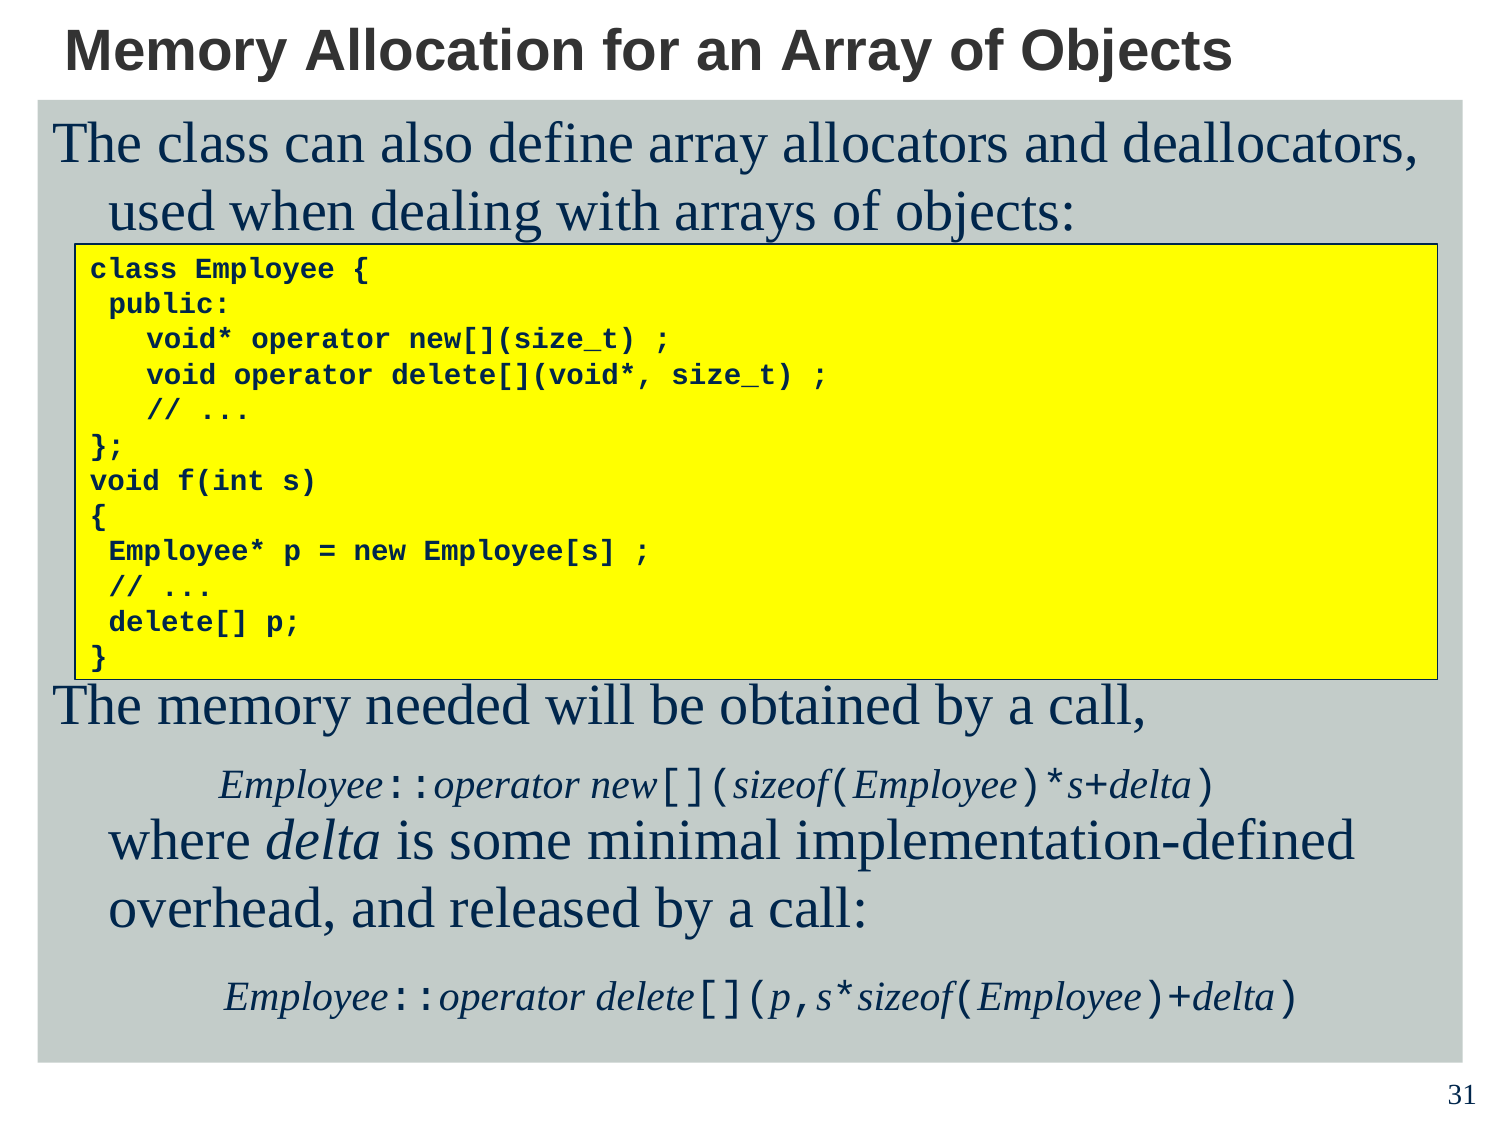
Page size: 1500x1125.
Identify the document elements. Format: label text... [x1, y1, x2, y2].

text_box Employee::operator delete[](p,s*sizeof(Employee)+delta) [262, 963, 1263, 1029]
title Memory Allocation for an Array of Objects [50, 0, 1450, 91]
list The class can also define array allocators and deallocators, used when dealing with arrays of objects: The memory needed will be obtained by a call, where delta is some minimal implementation-defined overhead, and released by a call: [37, 99, 1463, 1063]
text_box Employee::operator new[](sizeof(Employee)*s+delta) [249, 750, 1187, 816]
text_box class Employee { public: void* operator new[](size_t) ; void operator delete[](void*, size_t) ; // ... }; void f(int s) { Employee* p = new Employee[s] ; // ... delete[] p; } [75, 244, 1438, 687]
